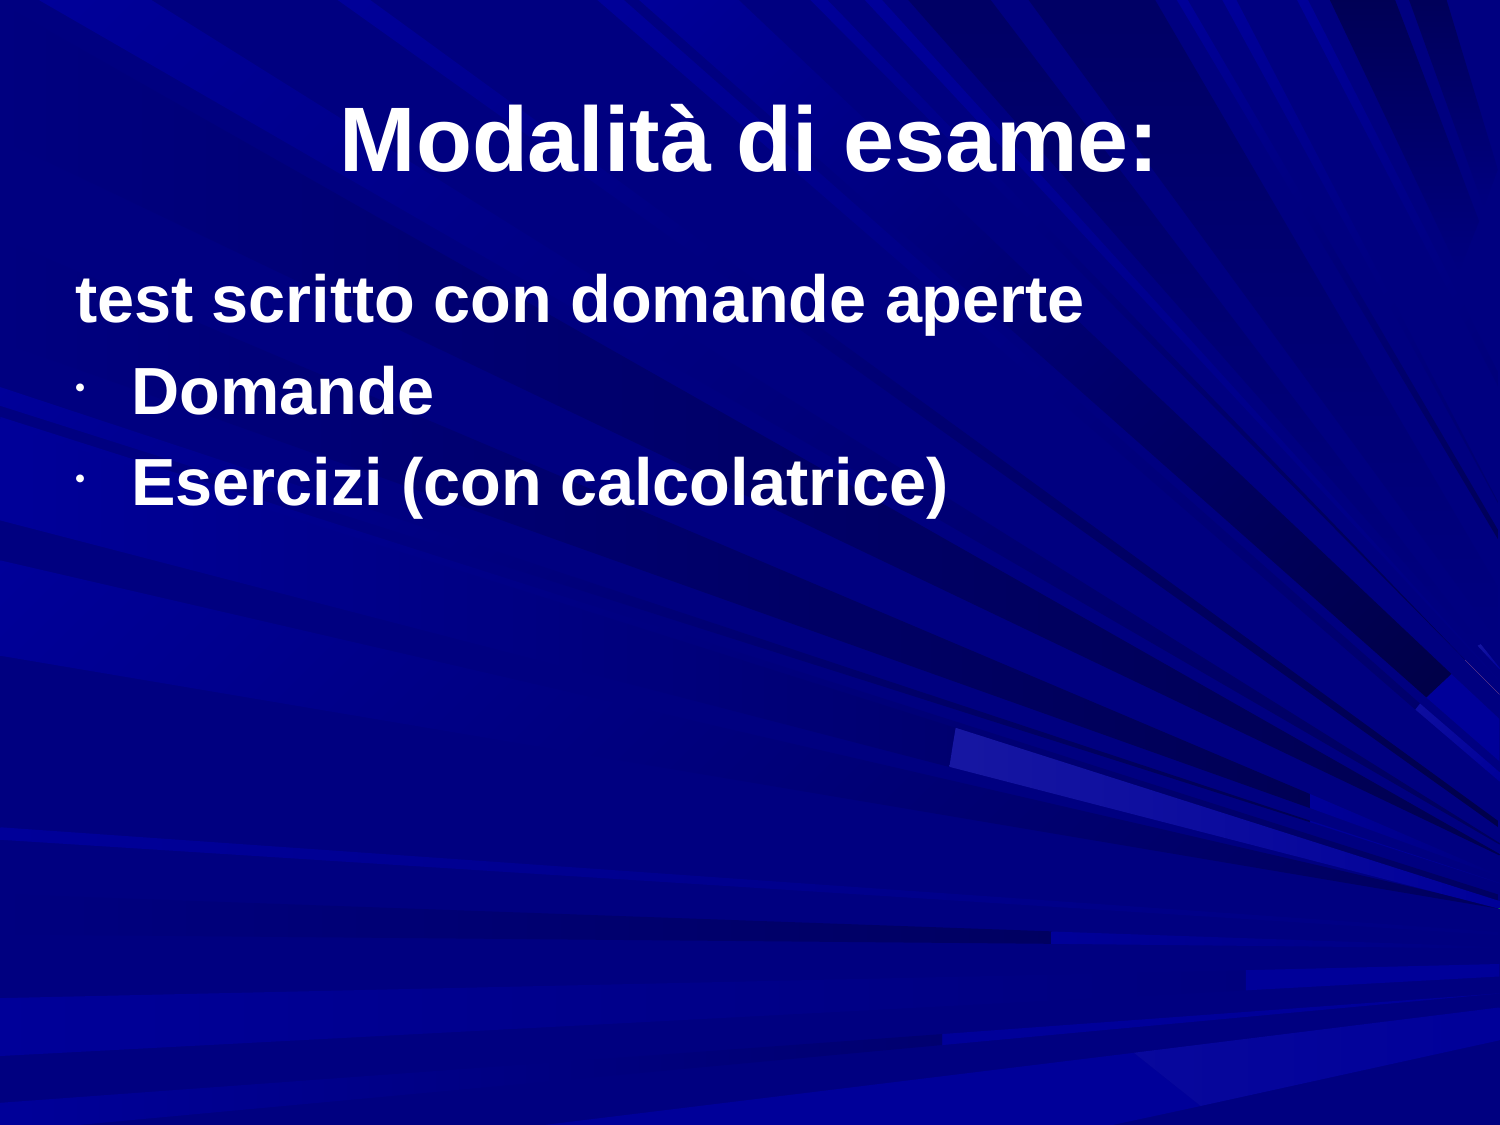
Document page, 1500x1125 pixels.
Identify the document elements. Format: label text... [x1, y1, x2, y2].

list test scritto con domande aperte Domande Esercizi (con calcolatrice) [75, 262, 1426, 915]
title Modalità di esame: [75, 21, 1426, 258]
